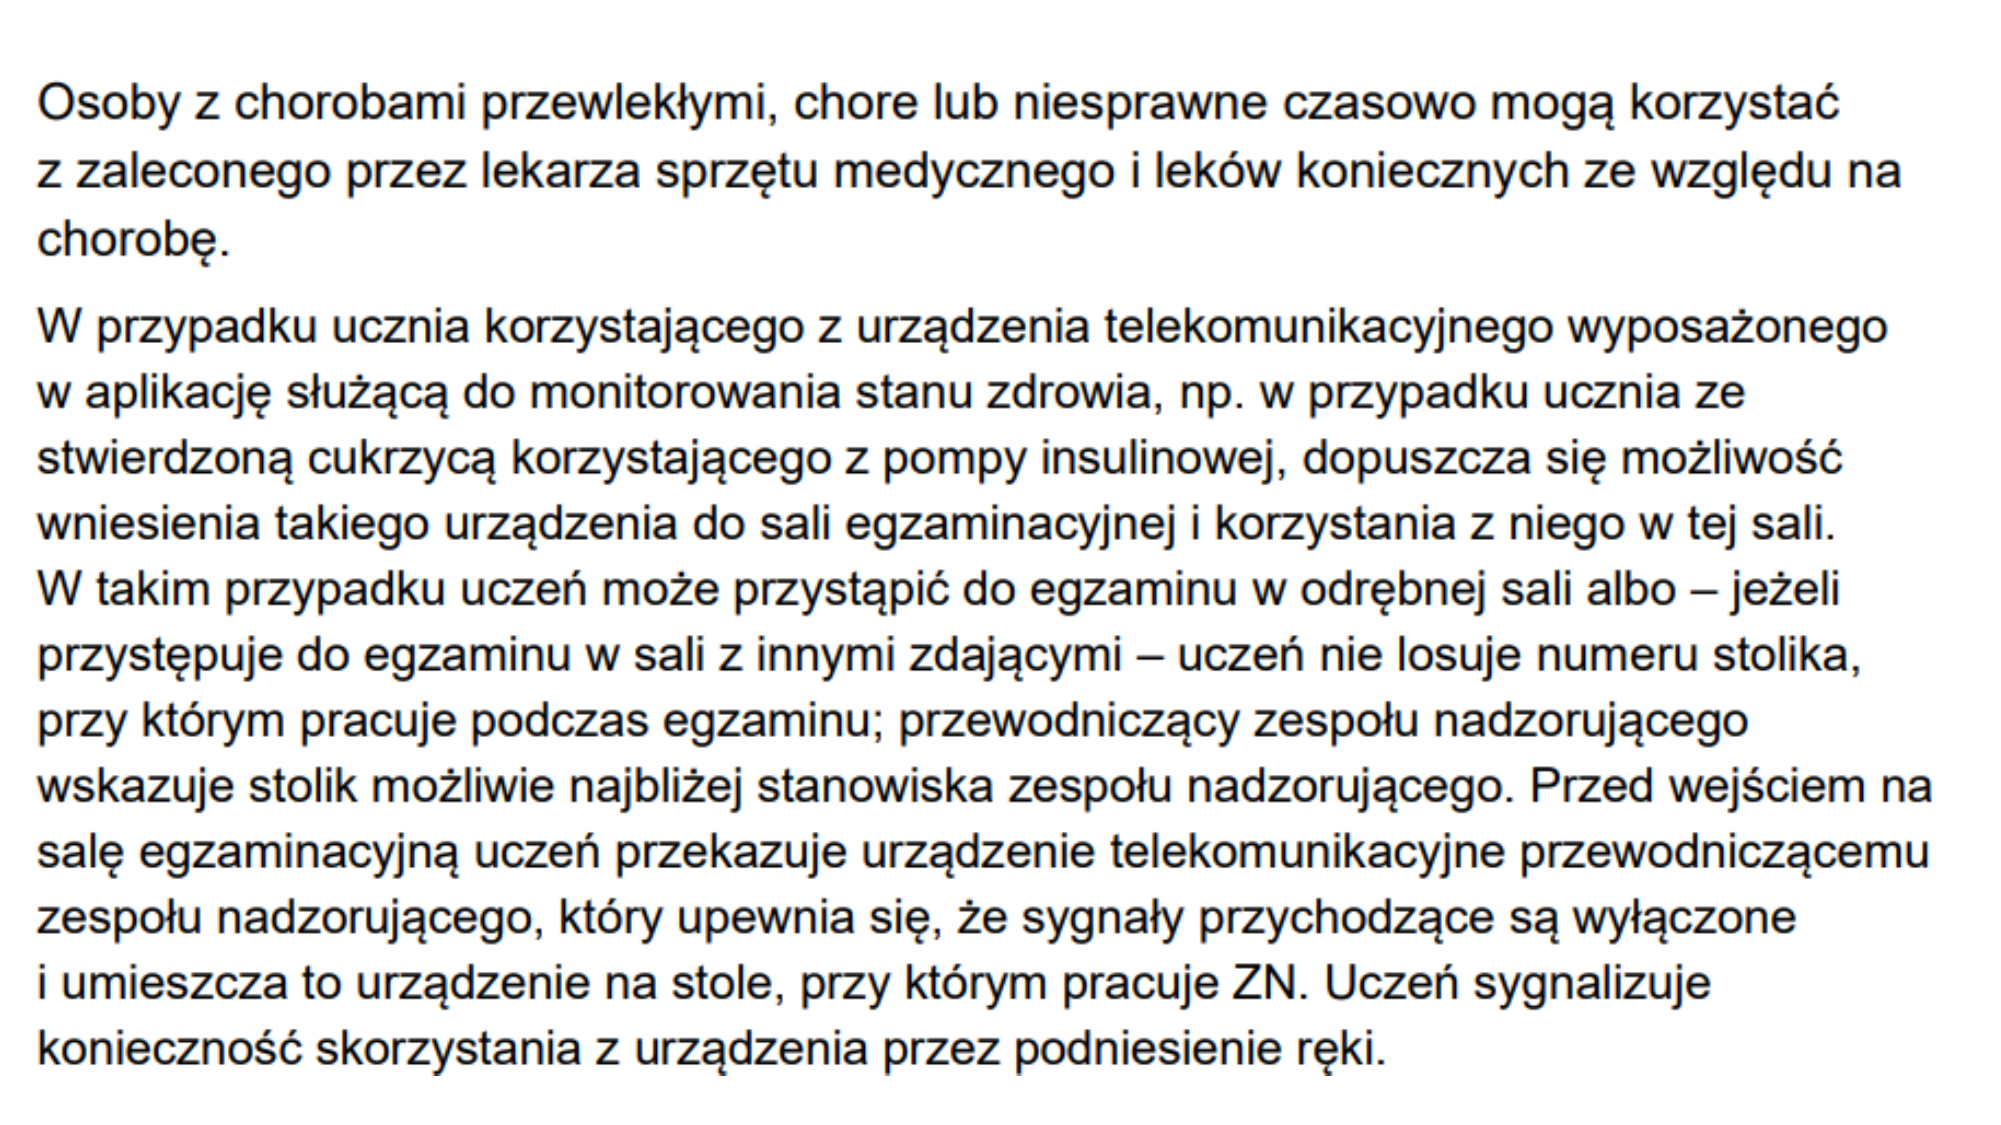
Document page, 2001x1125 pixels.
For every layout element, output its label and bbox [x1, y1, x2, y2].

picture [30, 297, 1943, 1077]
picture [30, 65, 1917, 270]
